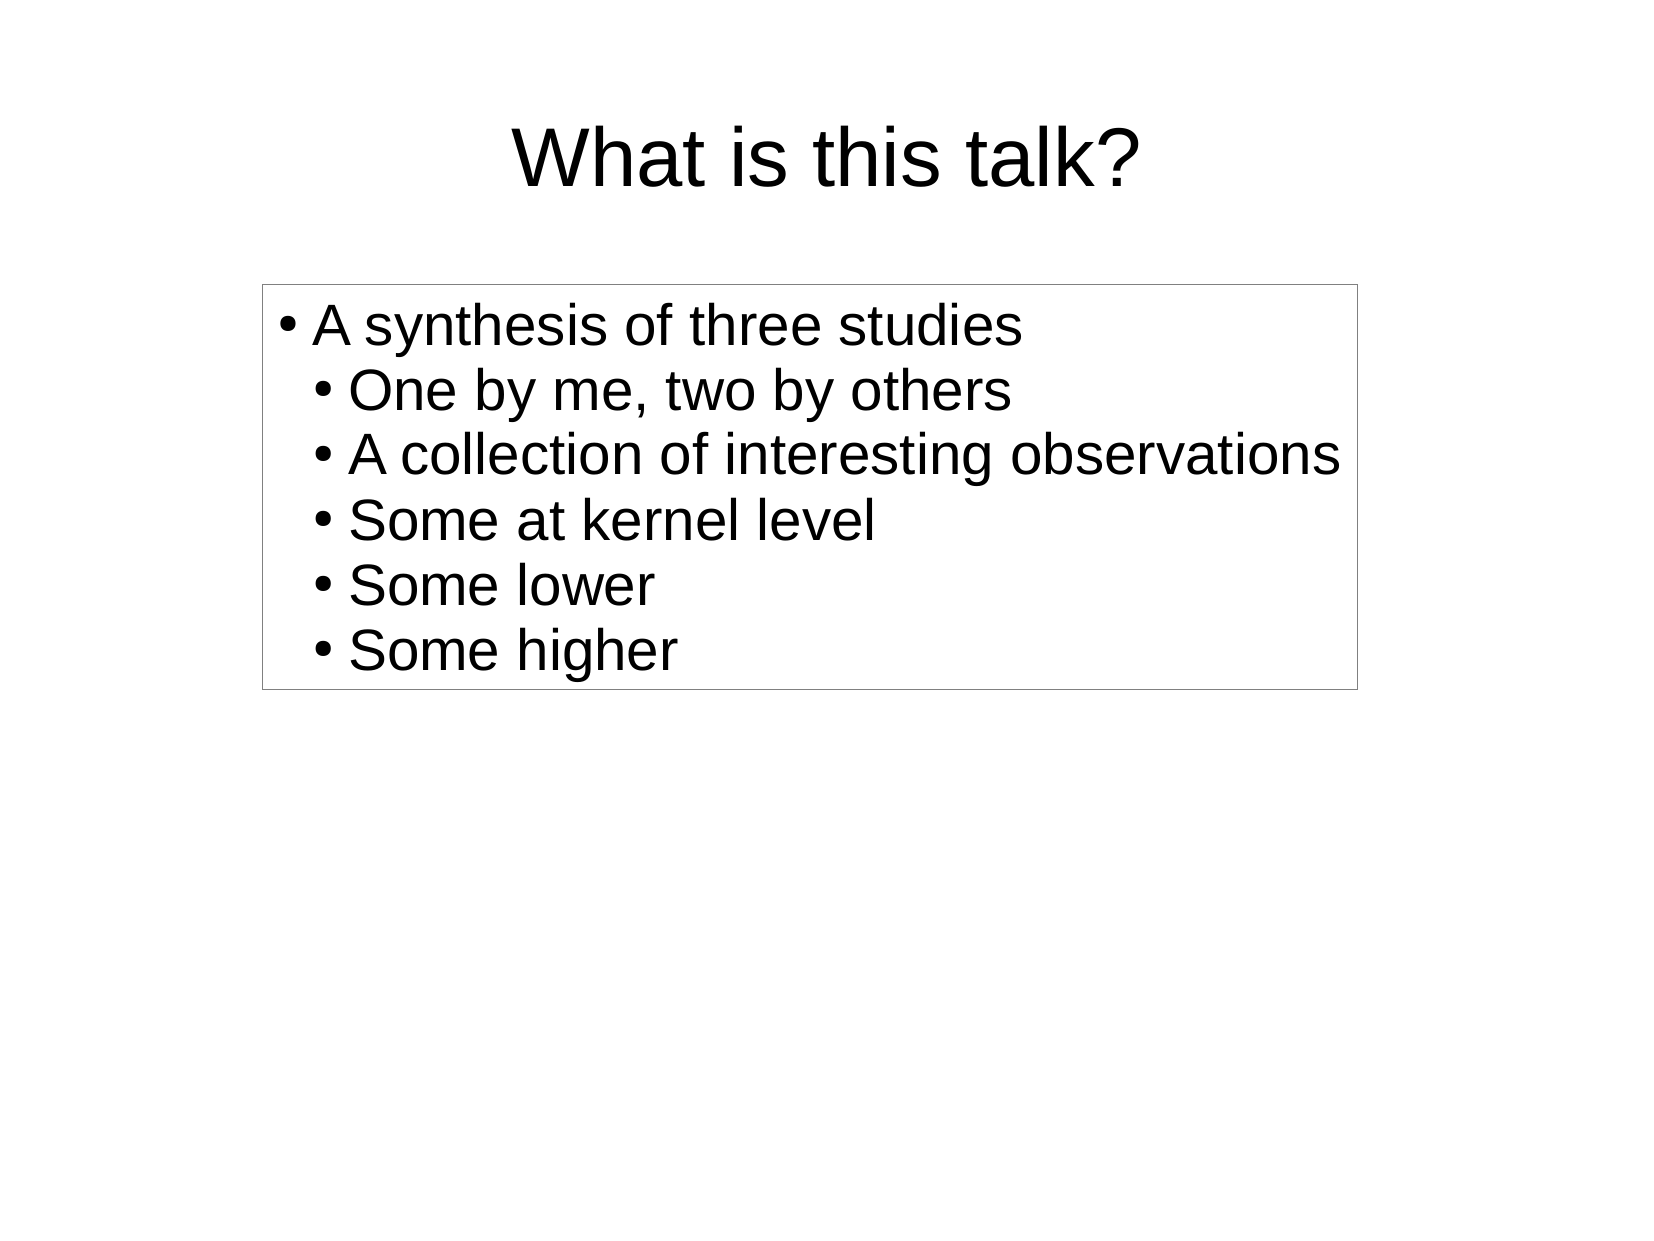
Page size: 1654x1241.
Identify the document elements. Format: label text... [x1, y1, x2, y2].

text_box A synthesis of three studies One by me, two by others A collection of interesting observations Some at kernel level Some lower Some higher [262, 284, 1358, 690]
text_box What is this talk? [82, 49, 1571, 257]
